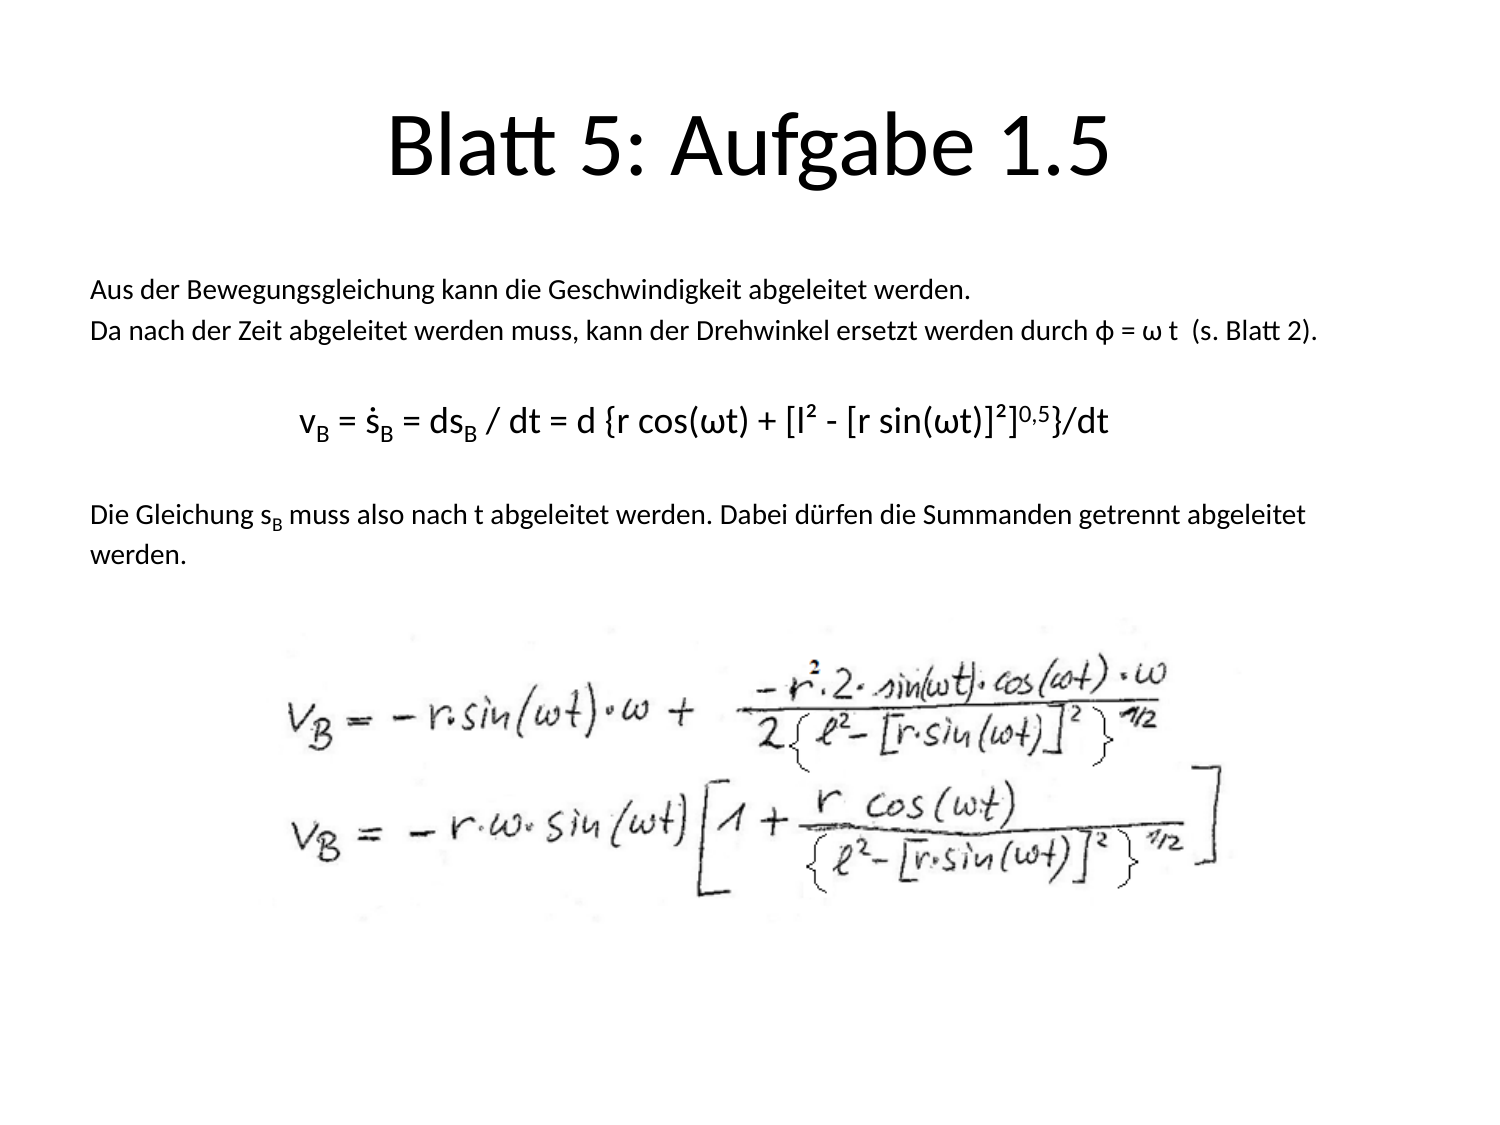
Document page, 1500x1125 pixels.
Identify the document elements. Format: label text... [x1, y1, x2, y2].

list Aus der Bewegungsgleichung kann die Geschwindigkeit abgeleitet werden. Da nach der Zeit abgeleitet werden muss, kann der Drehwinkel ersetzt werden durch ϕ = ω t (s. Blatt 2). vB = ṡB = dsB / dt = d {r cos(ωt) + [l² - [r sin(ωt)]²]0,5}/dt Die Gleichung sB muss also nach t abgeleitet werden. Dabei dürfen die Summanden getrennt abgeleitet werden. [75, 262, 1426, 1005]
title Blatt 5: Aufgabe 1.5 [75, 45, 1426, 233]
picture [251, 610, 1284, 942]
